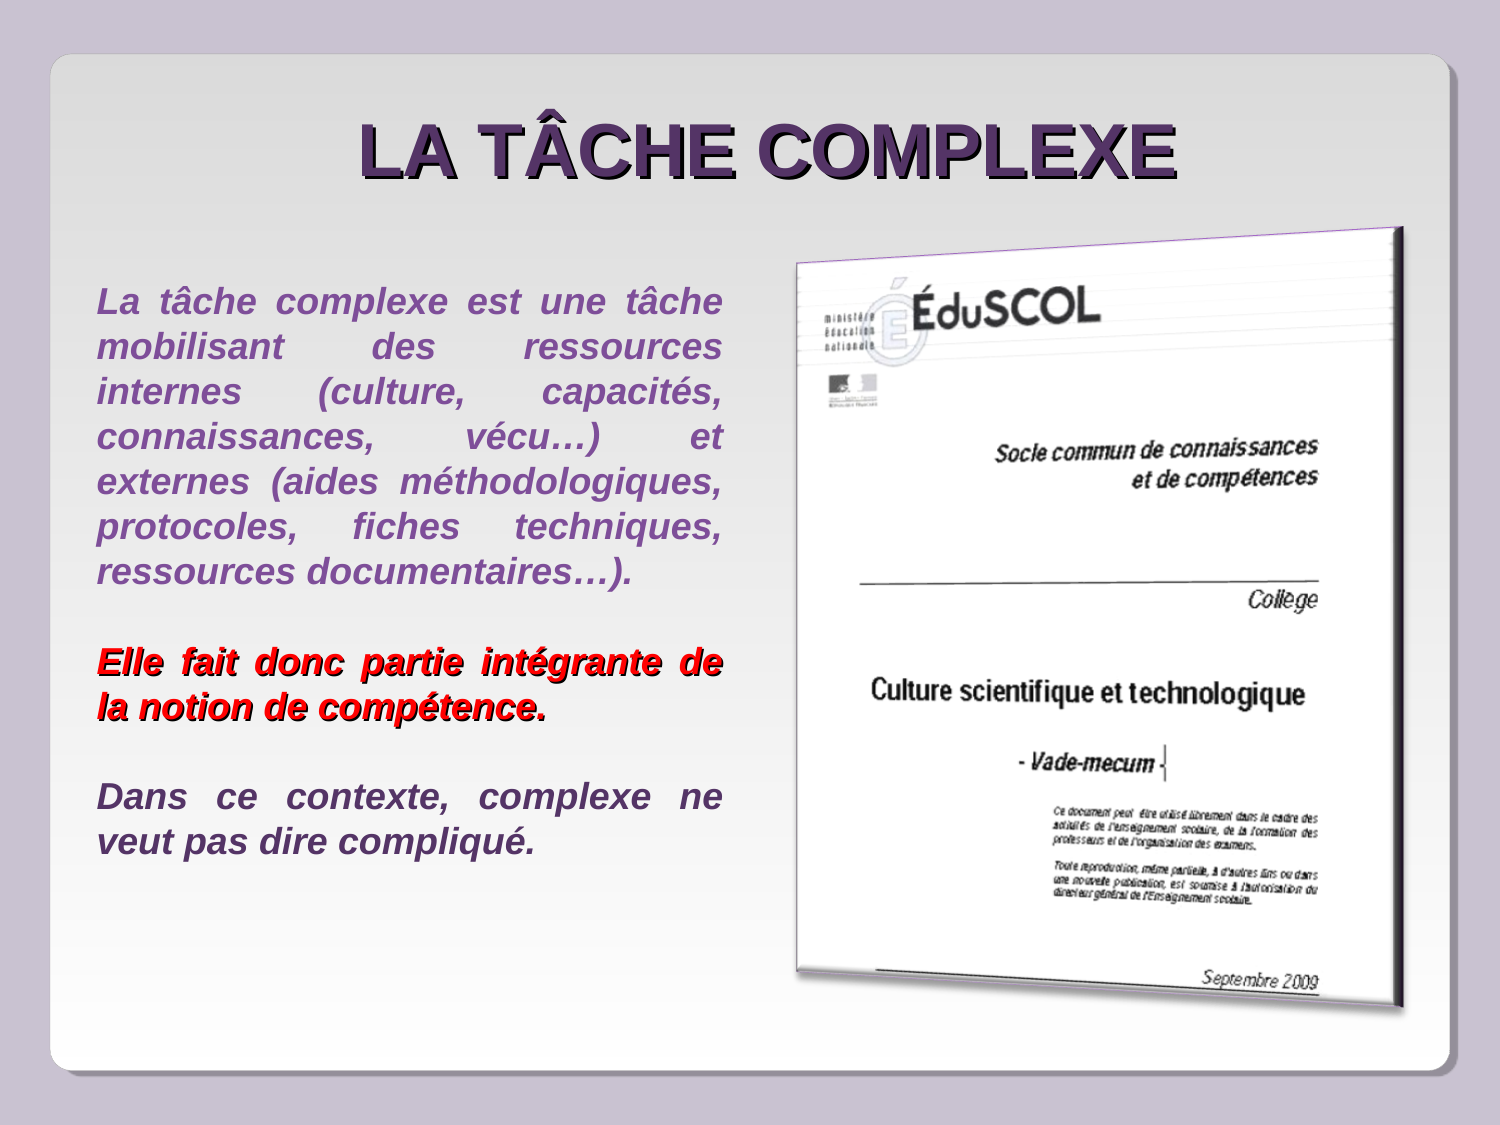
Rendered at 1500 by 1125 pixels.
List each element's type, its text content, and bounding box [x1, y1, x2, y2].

text_box LA TÂCHE COMPLEXE [117, 93, 1418, 200]
picture [786, 218, 1417, 1029]
text_box La tâche complexe est une tâche mobilisant des ressources internes (culture, capacités, connaissances, vécu…) et externes (aides méthodologiques, protocoles, fiches techniques, ressources documentaires…). Elle fait donc partie intégrante de la notion de compétence. Dans ce contexte, complexe ne veut pas dire compliqué. [81, 269, 739, 870]
